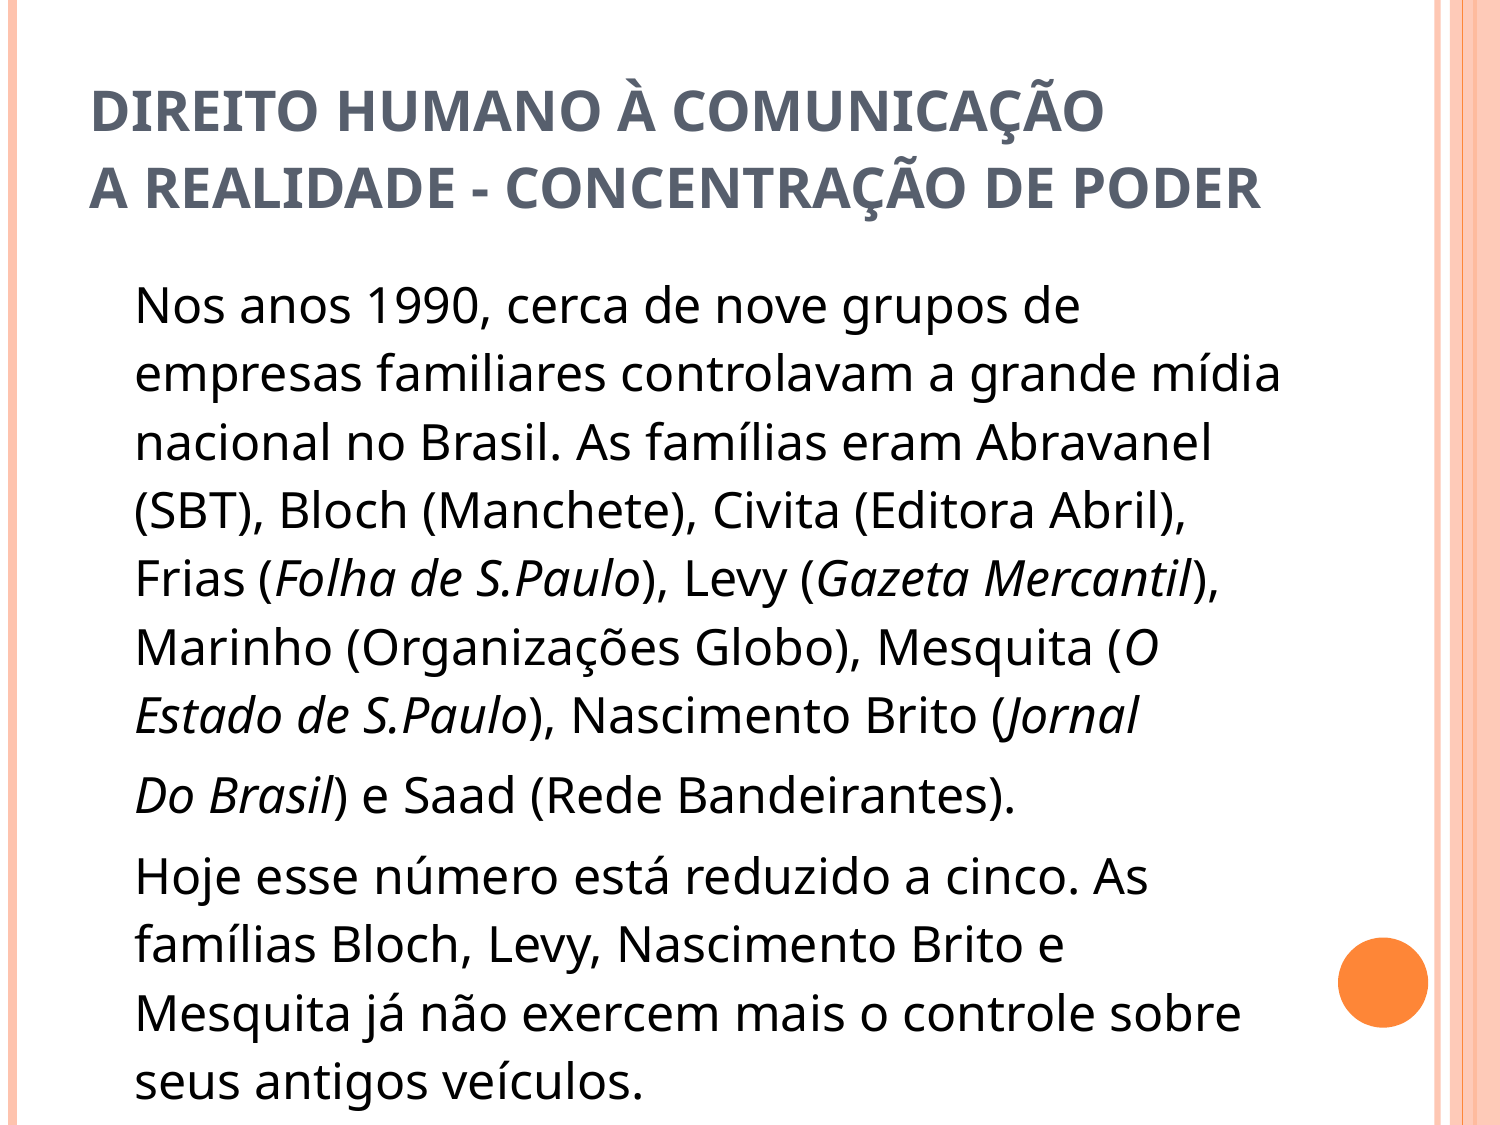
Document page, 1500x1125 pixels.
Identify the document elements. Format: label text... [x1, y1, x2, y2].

title DIREITO HUMANO À COMUNICAÇÃO A REALIDADE - CONCENTRAÇÃO DE PODER [74, 20, 1300, 233]
list Nos anos 1990, cerca de nove grupos de empresas familiares controlavam a grande mídia nacional no Brasil. As famílias eram Abravanel (SBT), Bloch (Manchete), Civita (Editora Abril), Frias (Folha de S.Paulo), Levy (Gazeta Mercantil), Marinho (Organizações Globo), Mesquita (O Estado de S.Paulo), Nascimento Brito (Jornal Do Brasil) e Saad (Rede Bandeirantes). Hoje esse número está reduzido a cinco. As famílias Bloch, Levy, Nascimento Brito e Mesquita já não exercem mais o controle sobre seus antigos veículos. [74, 262, 1300, 1125]
